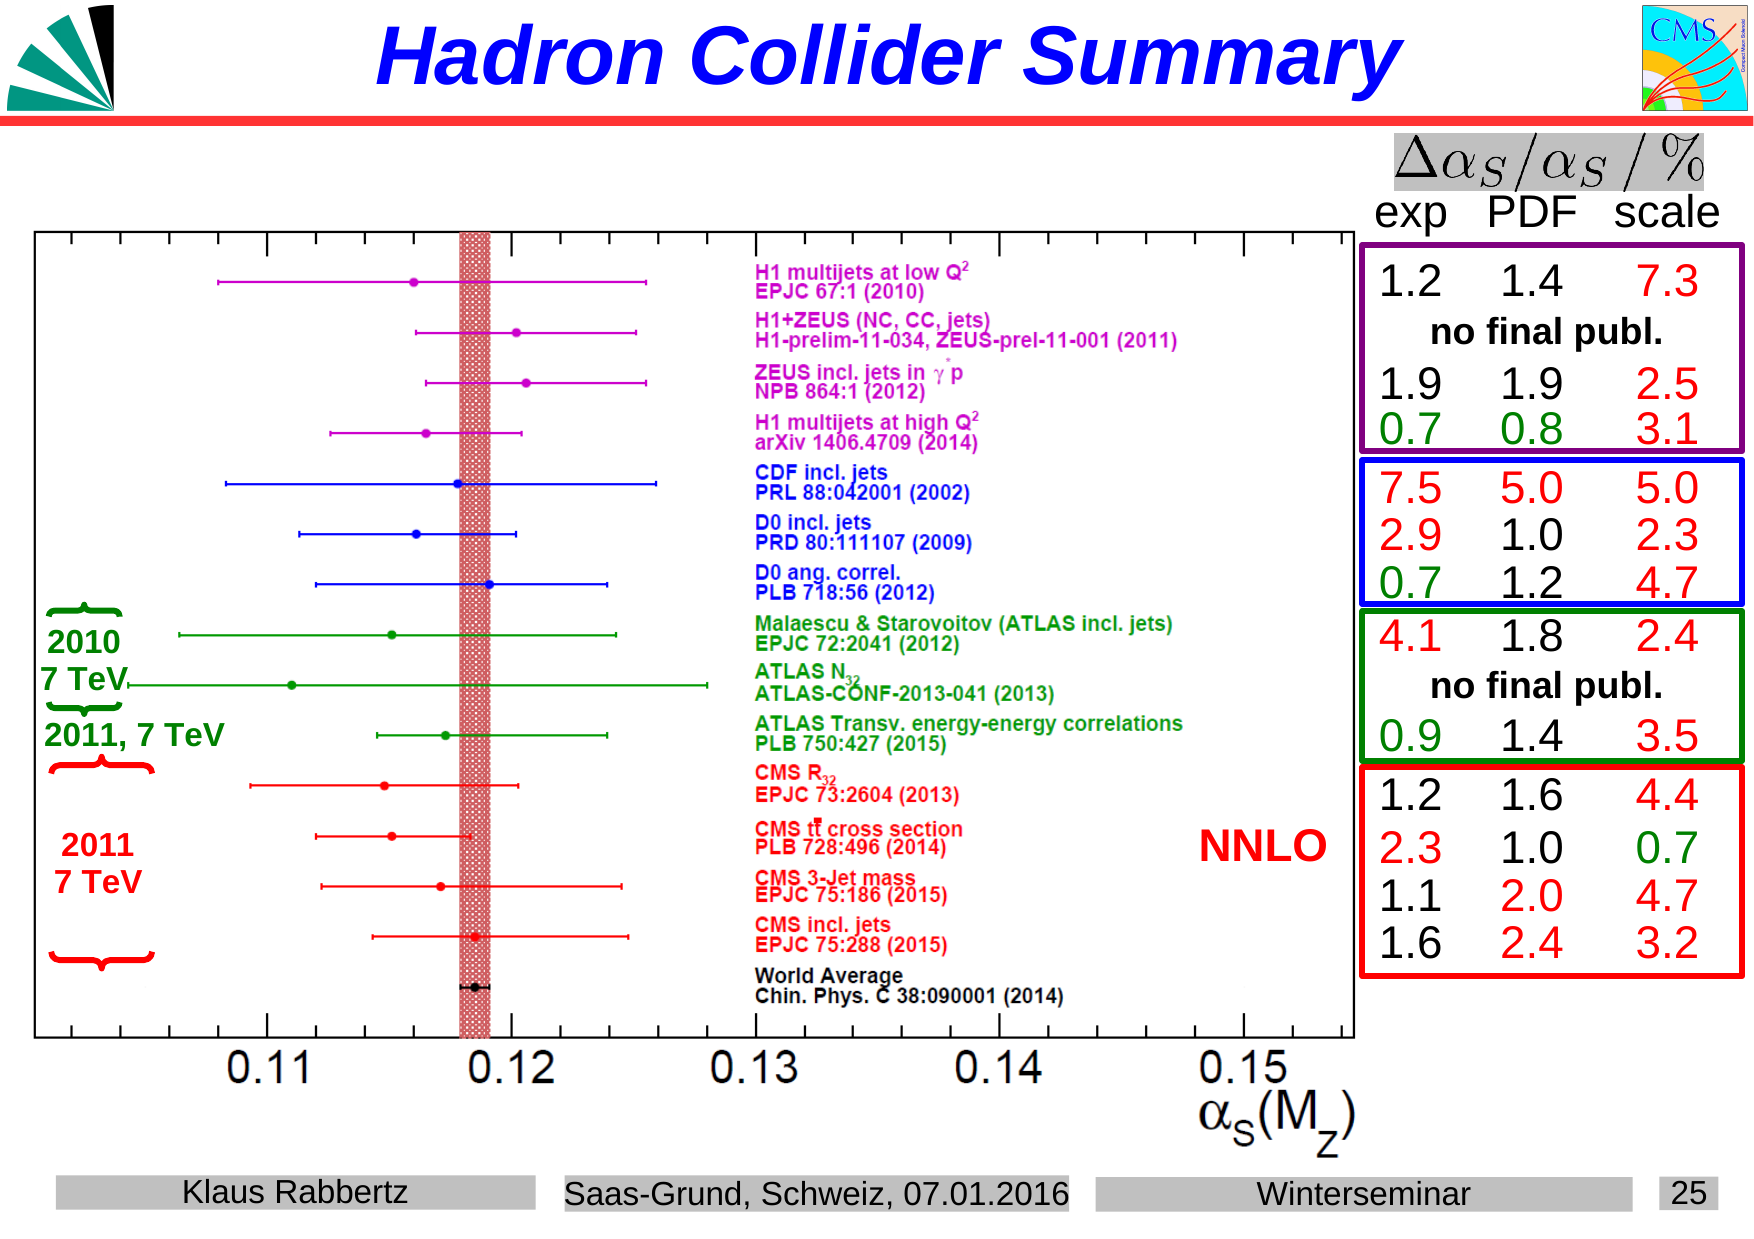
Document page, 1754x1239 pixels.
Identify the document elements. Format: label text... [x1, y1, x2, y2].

text_box scale [1602, 180, 1734, 242]
title Hadron Collider Summary [153, 0, 1600, 113]
text_box 4.1 [1367, 614, 1455, 667]
text_box 1.1 [1367, 863, 1455, 927]
picture [7, 5, 114, 112]
text_box 7.3 [1623, 249, 1712, 313]
text_box PDF [1474, 180, 1590, 242]
text_box 1.0 [1488, 520, 1576, 567]
text_box NNLO [1186, 813, 1341, 877]
text_box no final publ. [1417, 659, 1676, 713]
text_box 1.6 [1367, 927, 1455, 973]
picture [26, 222, 1364, 1162]
text_box 2.4 [1623, 614, 1712, 667]
text_box 0.9 [1367, 704, 1455, 758]
text_box 1.2 [1488, 567, 1576, 614]
text_box 1.4 [1488, 713, 1576, 758]
text_box exp [1362, 180, 1460, 242]
text_box 1.2 [1367, 249, 1455, 313]
text_box 5.0 [1623, 456, 1712, 520]
text_box 4.7 [1623, 863, 1712, 927]
picture [1394, 132, 1704, 192]
text_box 2011 7 TeV [42, 820, 153, 908]
text_box 2.9 [1367, 520, 1455, 567]
text_box 2011, 7 TeV [32, 710, 233, 760]
text_box 2.3 [1623, 520, 1712, 567]
text_box 0.7 [1367, 567, 1455, 601]
text_box 2.4 [1488, 927, 1576, 973]
text_box 2.3 [1367, 816, 1455, 863]
text_box 2.0 [1488, 880, 1576, 927]
text_box 4.4 [1623, 770, 1712, 827]
text_box 1.9 [1367, 351, 1455, 416]
text_box 0.8 [1488, 416, 1576, 461]
text_box 1.9 [1488, 359, 1576, 416]
text_box 2.5 [1623, 351, 1712, 416]
picture [1642, 5, 1748, 111]
text_box 3.2 [1623, 927, 1712, 973]
text_box 7.5 [1367, 456, 1455, 520]
text_box 1.8 [1488, 614, 1576, 659]
text_box 0.7 [1367, 416, 1455, 448]
text_box 4.7 [1623, 567, 1712, 601]
text_box no final publ. [1417, 304, 1676, 359]
text_box 1.4 [1488, 249, 1576, 304]
text_box 3.5 [1623, 704, 1712, 758]
text_box 1.6 [1488, 770, 1576, 816]
text_box 1.0 [1488, 816, 1576, 880]
text_box 1.2 [1367, 770, 1455, 816]
text_box 0.7 [1623, 827, 1712, 863]
text_box 2010 7 TeV [27, 617, 138, 705]
text_box 5.0 [1488, 461, 1576, 520]
text_box 3.1 [1623, 416, 1712, 448]
